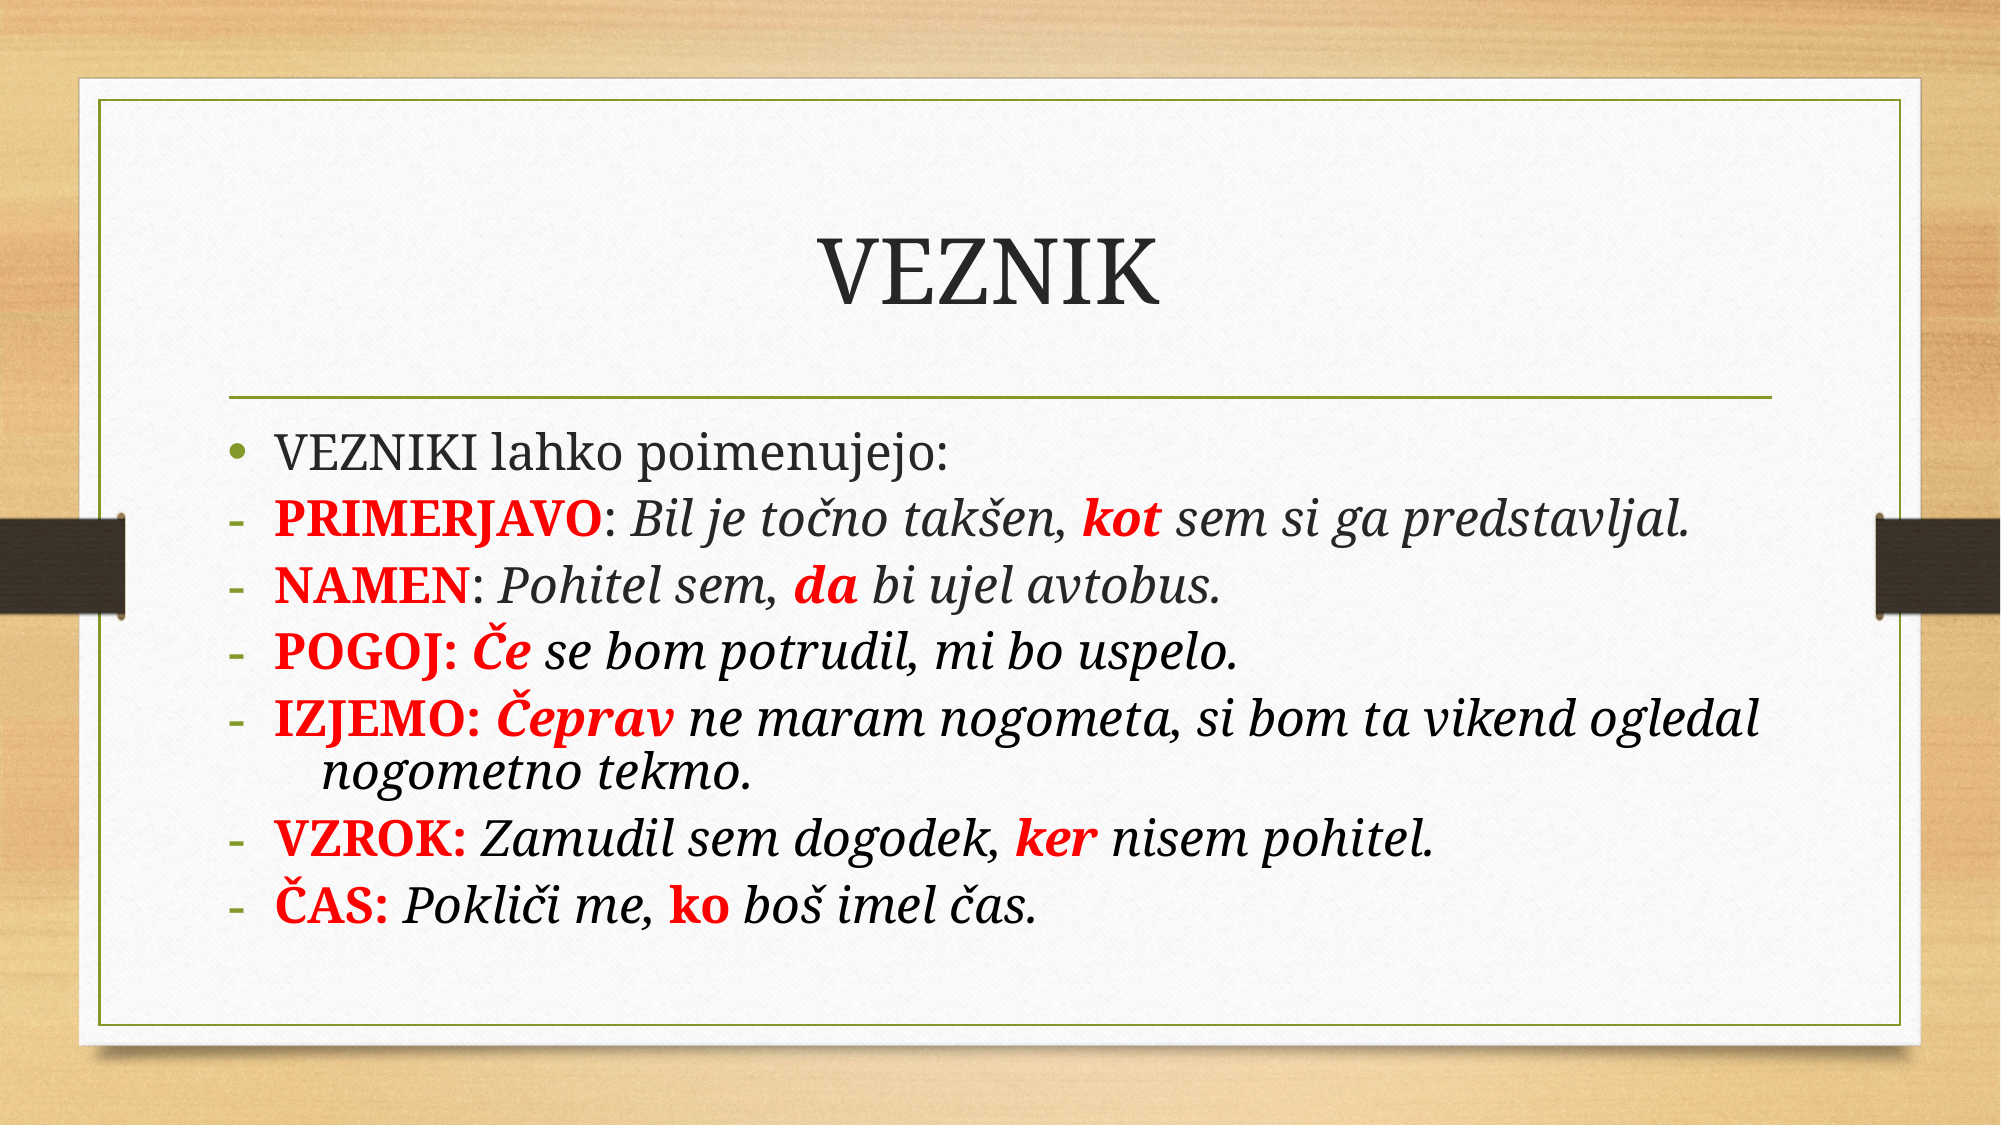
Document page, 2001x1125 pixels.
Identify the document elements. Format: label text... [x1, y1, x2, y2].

list VEZNIKI lahko poimenujejo: PRIMERJAVO: Bil je točno takšen, kot sem si ga predstavljal. NAMEN: Pohitel sem, da bi ujel avtobus. POGOJ: Če se bom potrudil, mi bo uspelo. IZJEMO: Čeprav ne maram nogometa, si bom ta vikend ogledal nogometno tekmo. VZROK: Zamudil sem dogodek, ker nisem pohitel. ČAS: Pokliči me, ko boš imel čas. [212, 419, 1788, 964]
title VEZNIK [212, 161, 1788, 376]
